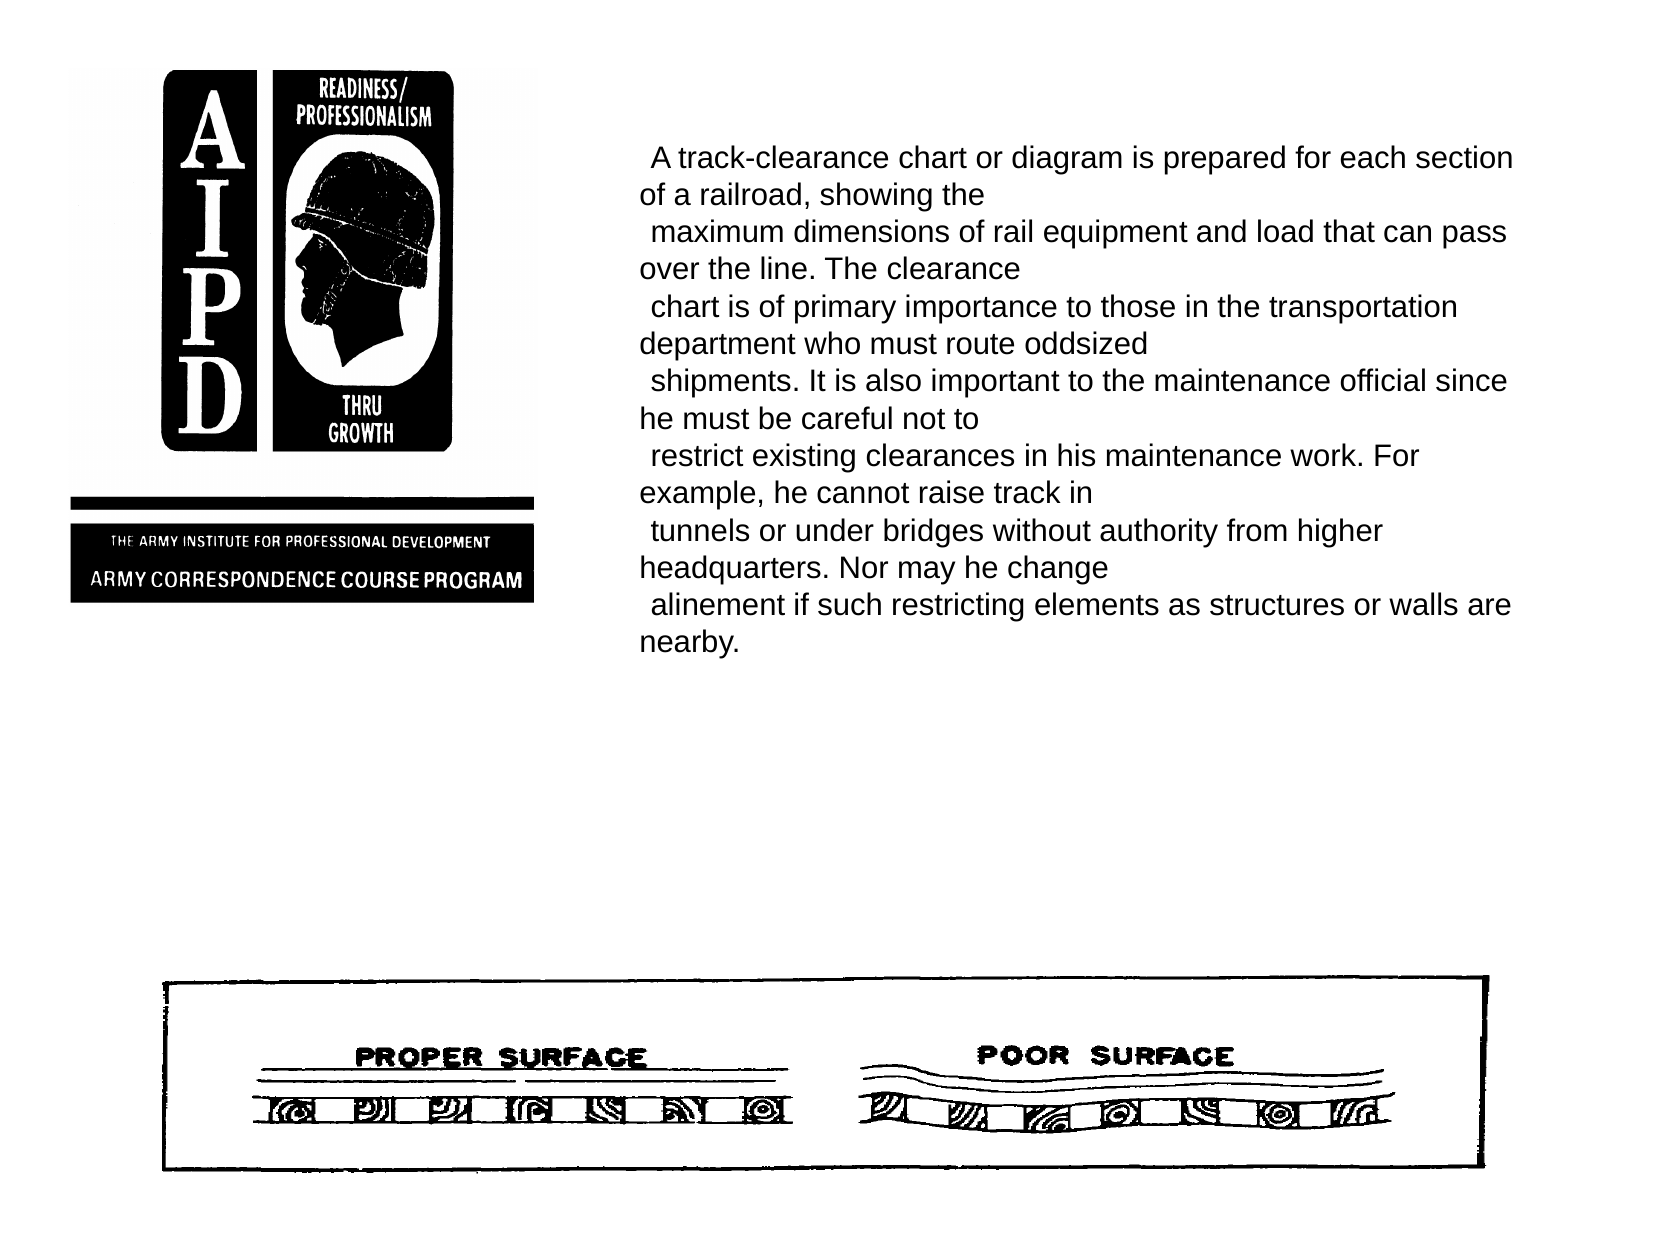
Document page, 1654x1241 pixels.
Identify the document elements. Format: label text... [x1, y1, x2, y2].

text_box A track-clearance chart or diagram is prepared for each section of a railroad, showing the maximum dimensions of rail equipment and load that can pass over the line. The clearance chart is of primary importance to those in the transportation department who must route oddsized shipments. It is also important to the maintenance official since he must be careful not to restrict existing clearances in his maintenance work. For example, he cannot raise track in tunnels or under bridges without authority from higher headquarters. Nor may he change alinement if such restricting elements as structures or walls are nearby. [624, 129, 1562, 667]
picture [146, 971, 1499, 1182]
picture [68, 68, 538, 607]
